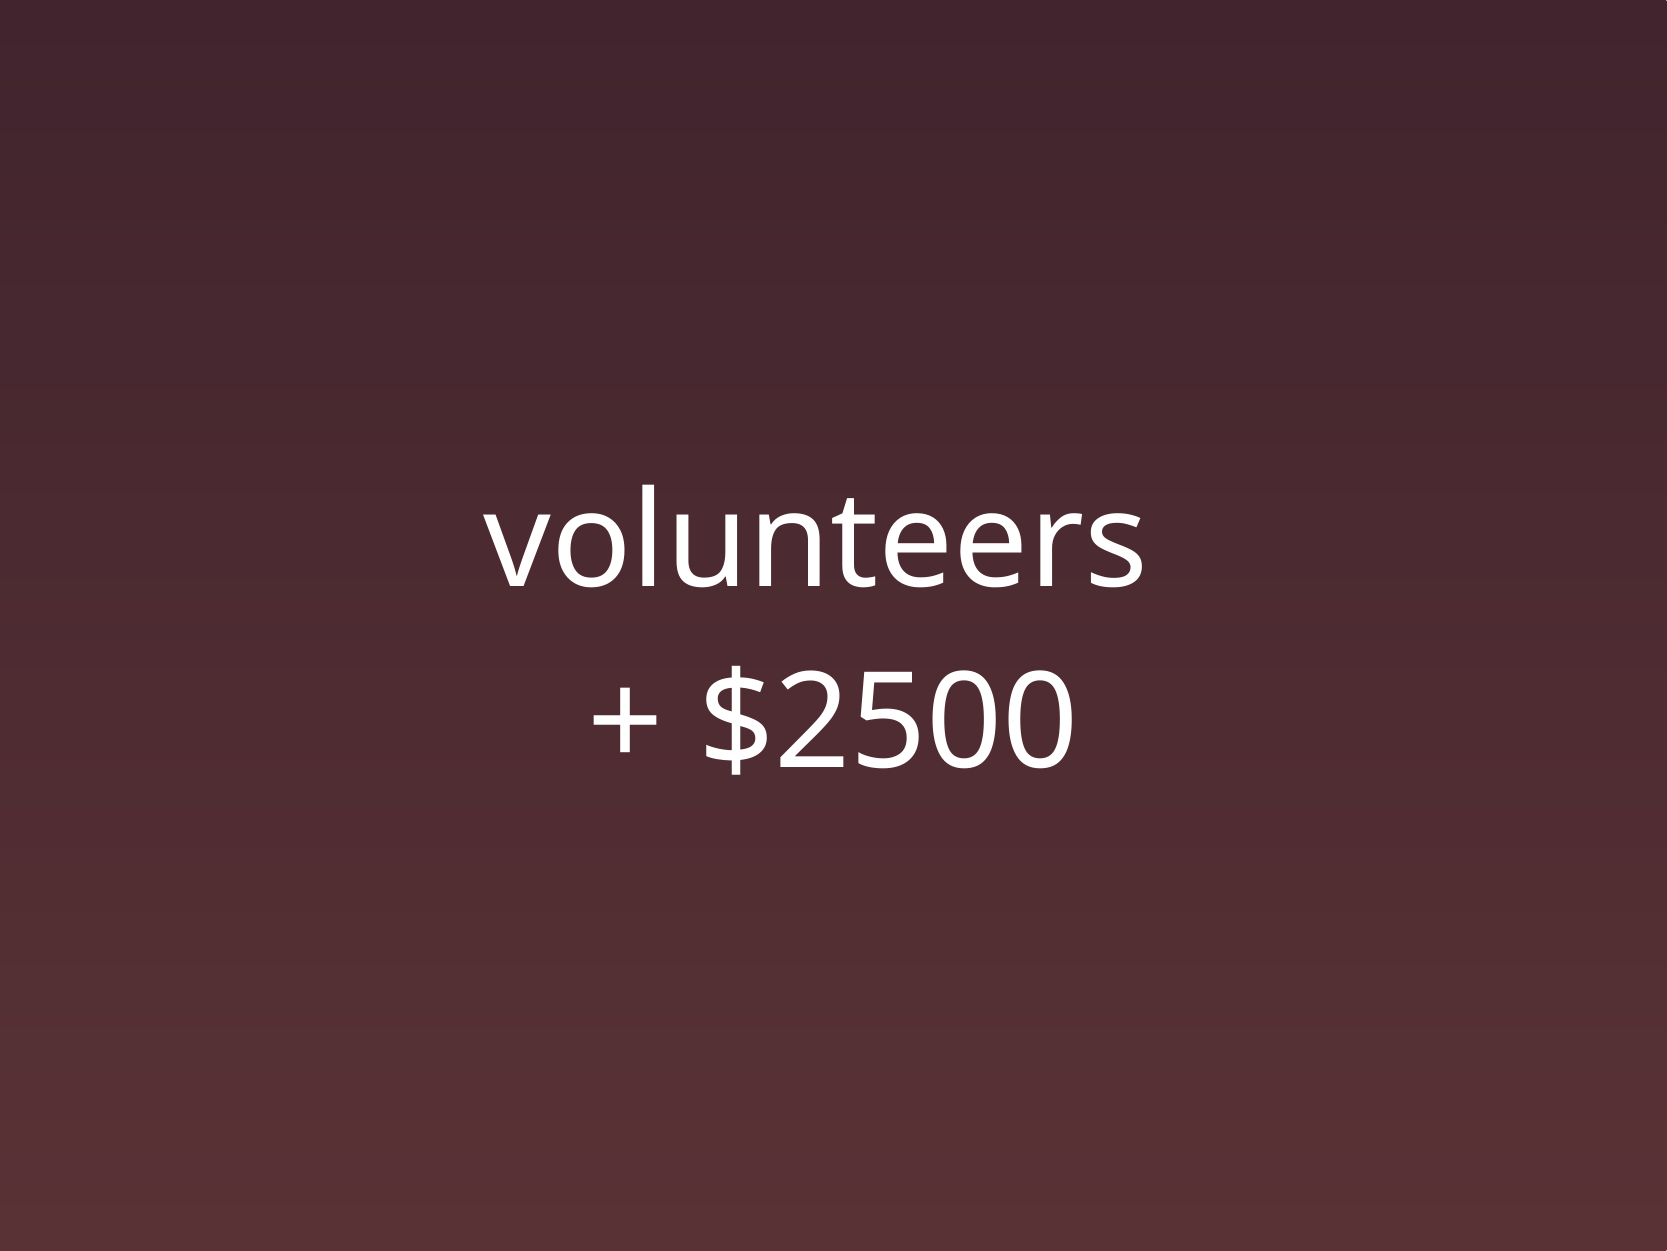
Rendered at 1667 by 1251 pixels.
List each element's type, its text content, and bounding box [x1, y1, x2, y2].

title volunteers + $2500 [162, 381, 1505, 869]
